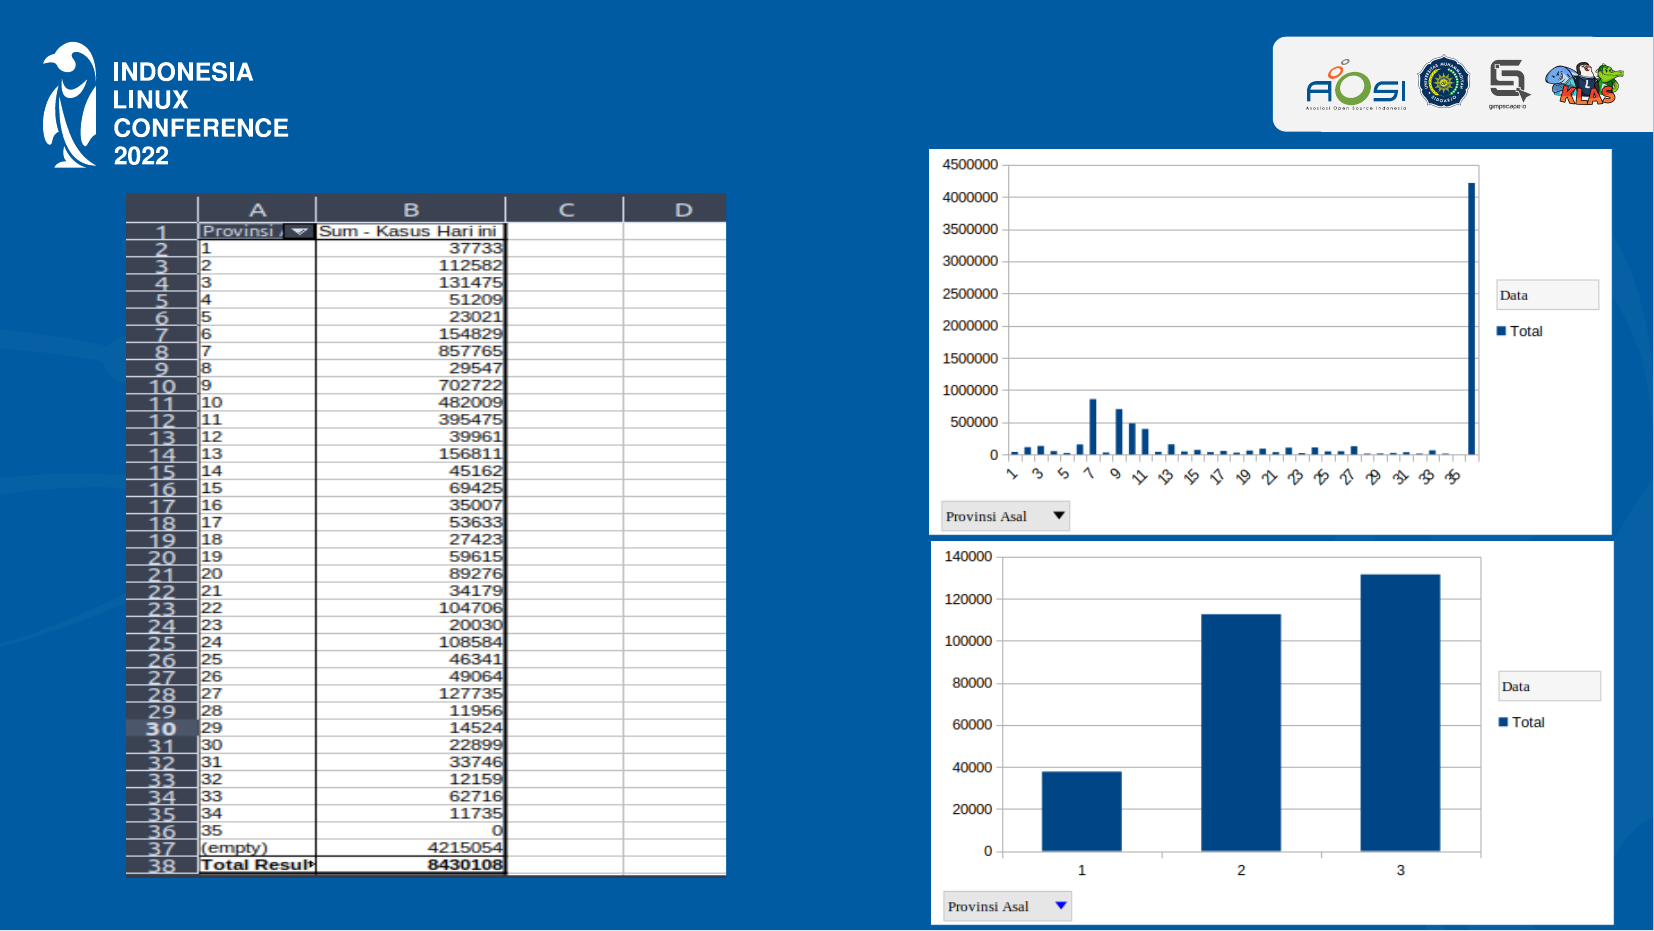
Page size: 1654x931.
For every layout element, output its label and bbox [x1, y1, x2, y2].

picture [126, 193, 727, 878]
picture [931, 541, 1615, 926]
picture [1545, 62, 1624, 105]
picture [1417, 54, 1471, 108]
picture [929, 149, 1613, 536]
